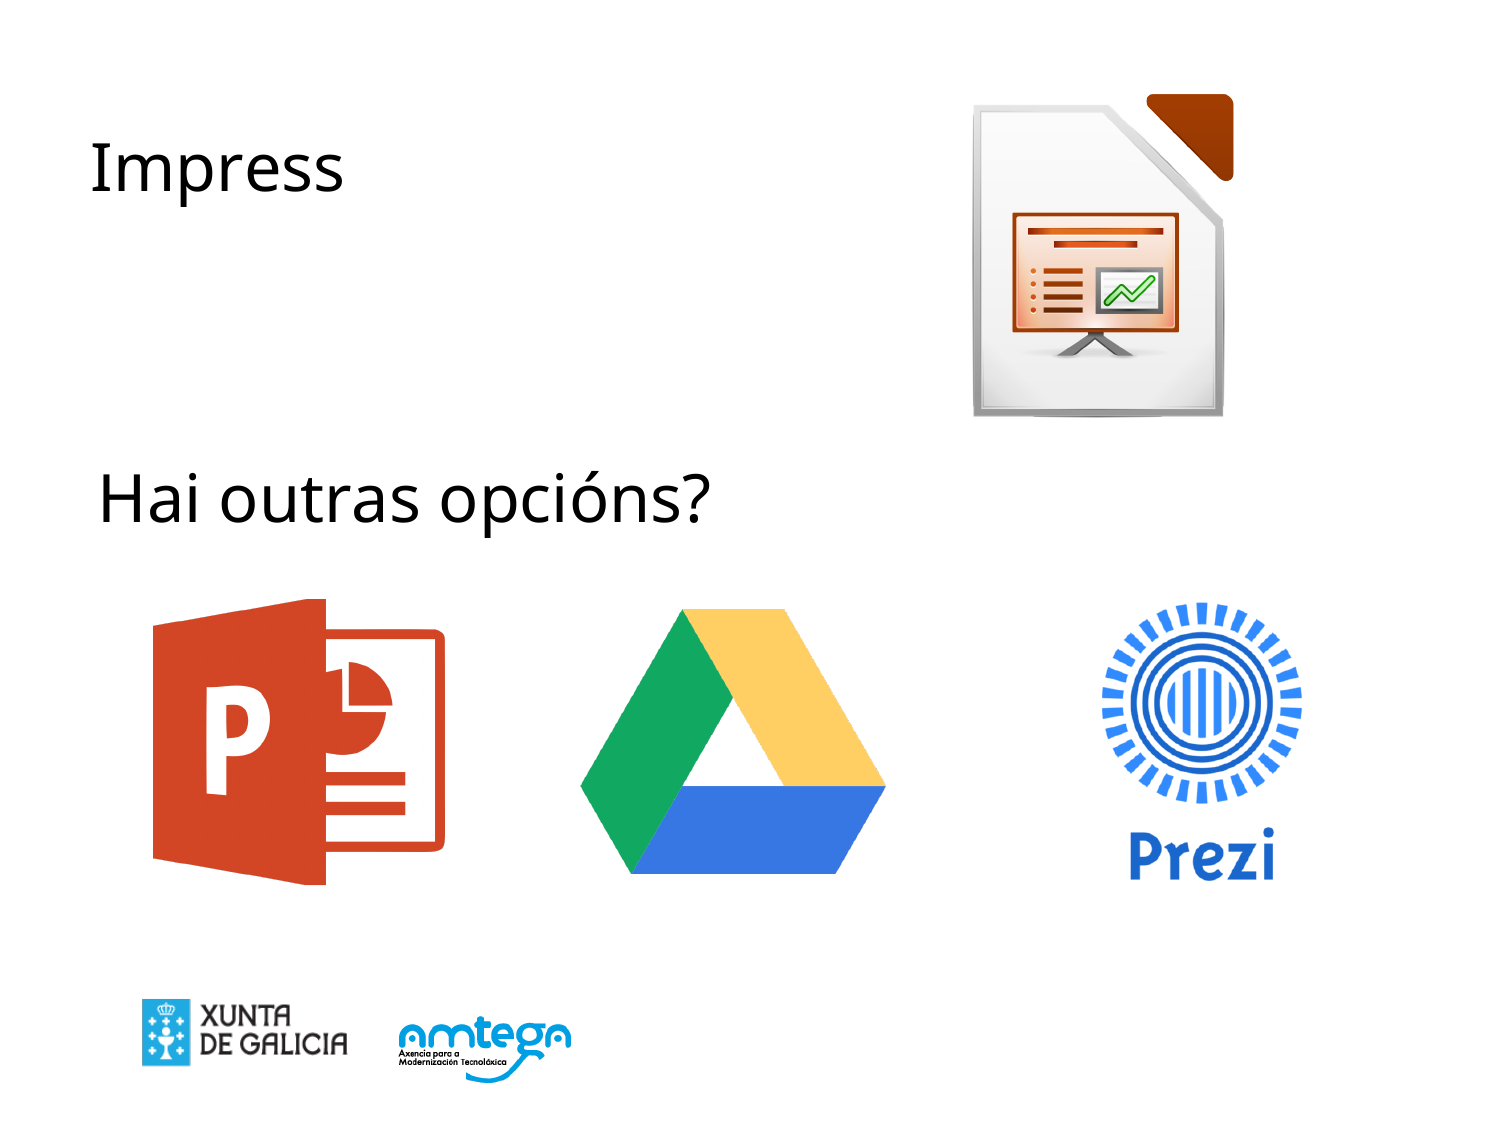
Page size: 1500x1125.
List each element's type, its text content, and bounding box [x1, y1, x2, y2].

picture [153, 599, 445, 886]
picture [375, 996, 586, 1102]
text_box Impress [75, 117, 638, 213]
picture [933, 94, 1266, 427]
picture [580, 609, 886, 875]
text_box Hai outras opcións? [82, 448, 645, 544]
picture [1009, 549, 1394, 934]
picture [105, 978, 372, 1079]
